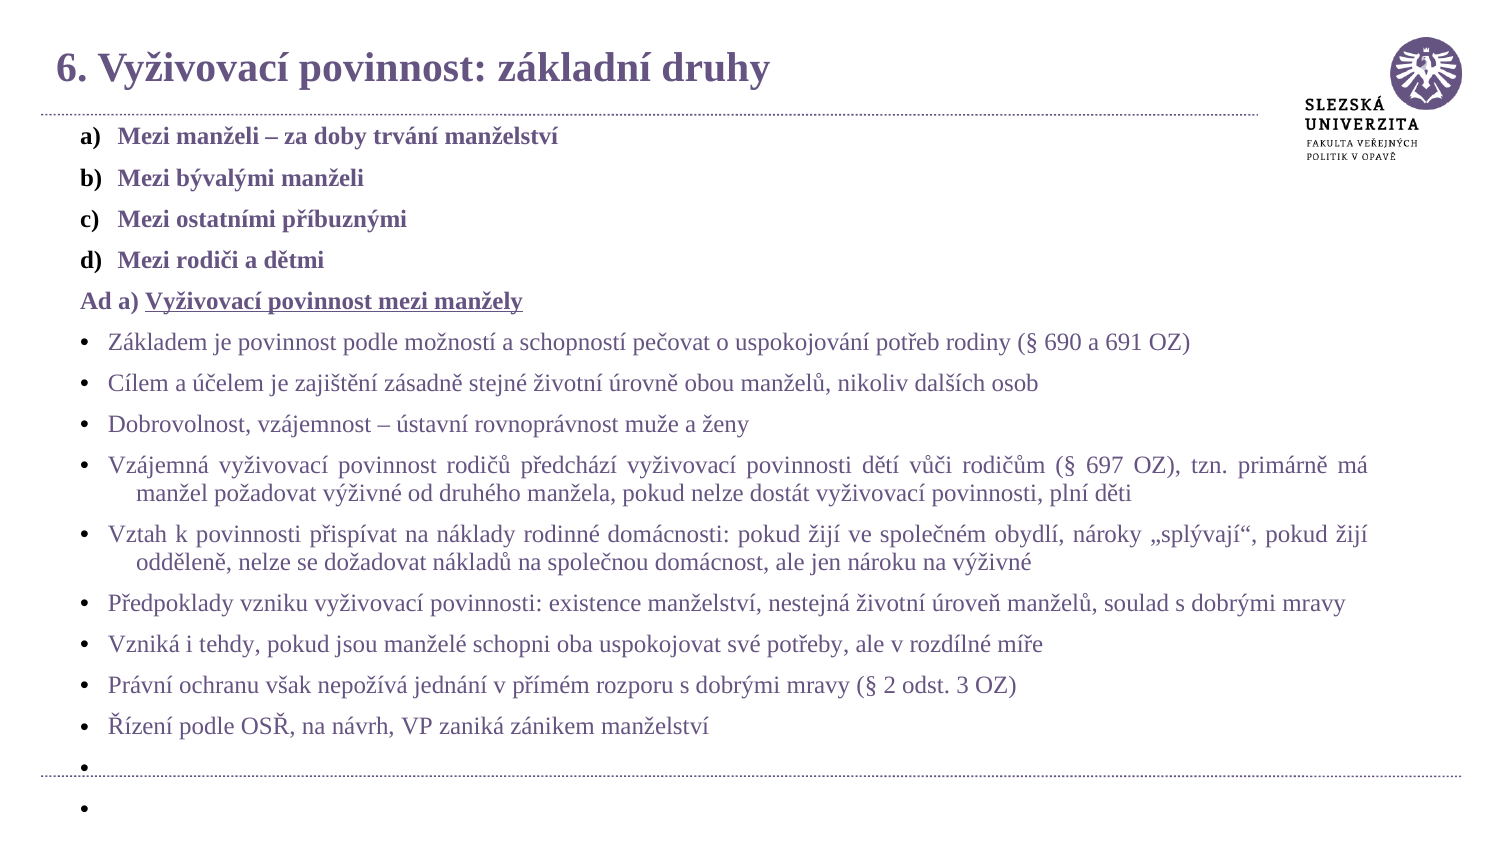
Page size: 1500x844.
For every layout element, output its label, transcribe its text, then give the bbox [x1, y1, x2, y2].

title 6. Vyživovací povinnost: základní druhy [41, 32, 1220, 116]
text_box Mezi manželi – za doby trvání manželství Mezi bývalými manželi Mezi ostatními příbuznými Mezi rodiči a dětmi Ad a) Vyživovací povinnost mezi manžely Základem je povinnost podle možností a schopností pečovat o uspokojování potřeb rodiny (§ 690 a 691 OZ) Cílem a účelem je zajištění zásadně stejné životní úrovně obou manželů, nikoliv dalších osob Dobrovolnost, vzájemnost – ústavní rovnoprávnost muže a ženy Vzájemná vyživovací povinnost rodičů předchází vyživovací povinnosti dětí vůči rodičům (§ 697 OZ), tzn. primárně má manžel požadovat výživné od druhého manžela, pokud nelze dostát vyživovací povinnosti, plní děti Vztah k povinnosti přispívat na náklady rodinné domácnosti: pokud žijí ve společném obydlí, nároky „splývají“, pokud žijí odděleně, nelze se dožadovat nákladů na společnou domácnost, ale jen nároku na výživné Předpoklady vzniku vyživovací povinnosti: existence manželství, nestejná životní úroveň manželů, soulad s dobrými mravy Vzniká i tehdy, pokud jsou manželé schopni oba uspokojovat své potřeby, ale v rozdílné míře Právní ochranu však nepožívá jednání v přímém rozporu s dobrými mravy (§ 2 odst. 3 OZ) Řízení podle OSŘ, na návrh, VP zaniká zánikem manželství [64, 115, 1385, 812]
